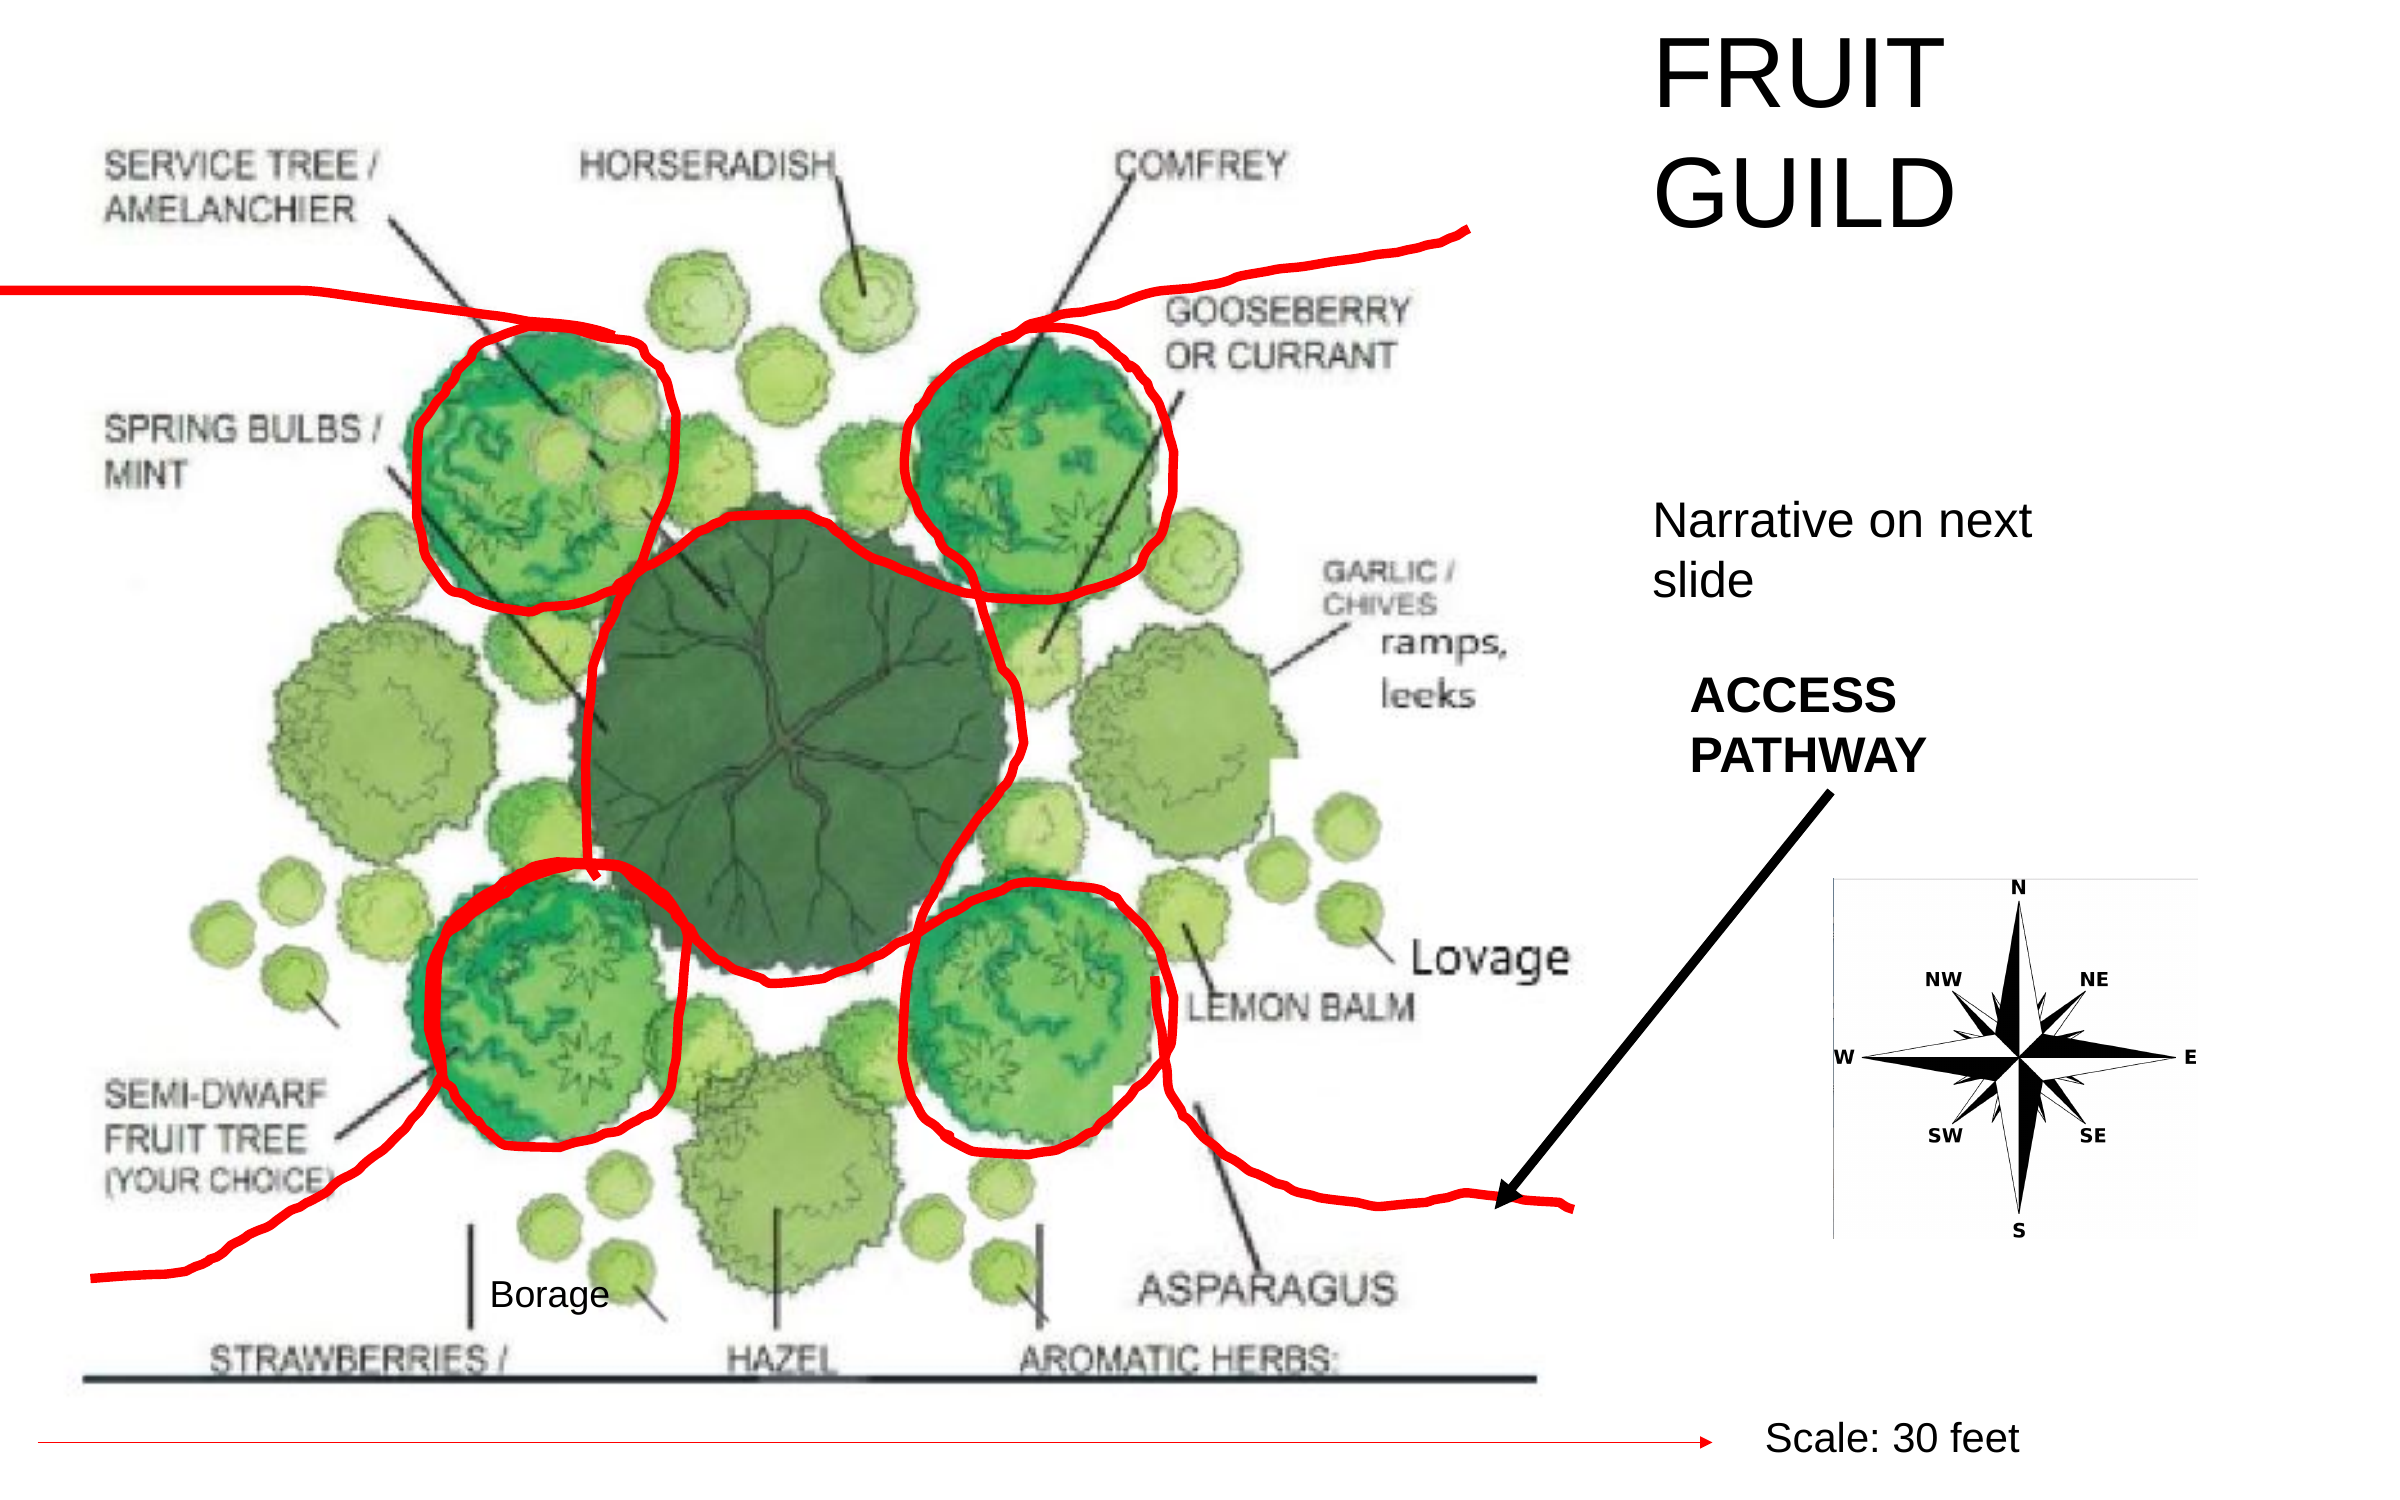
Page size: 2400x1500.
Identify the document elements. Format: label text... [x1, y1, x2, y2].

picture [441, 870, 682, 1142]
text_box ACCESS PATHWAY [1674, 655, 1988, 790]
text_box Borage [474, 1262, 638, 1323]
picture [24, 296, 1638, 1410]
picture [24, 0, 1638, 1201]
picture [422, 331, 671, 607]
picture [591, 519, 1018, 978]
picture [1833, 878, 2198, 1240]
text_box FRUIT GUILD Narrative on next slide [1637, 0, 2068, 615]
picture [908, 887, 1168, 1149]
text_box Scale: 30 feet [1749, 1403, 2225, 1469]
picture [909, 333, 1168, 595]
